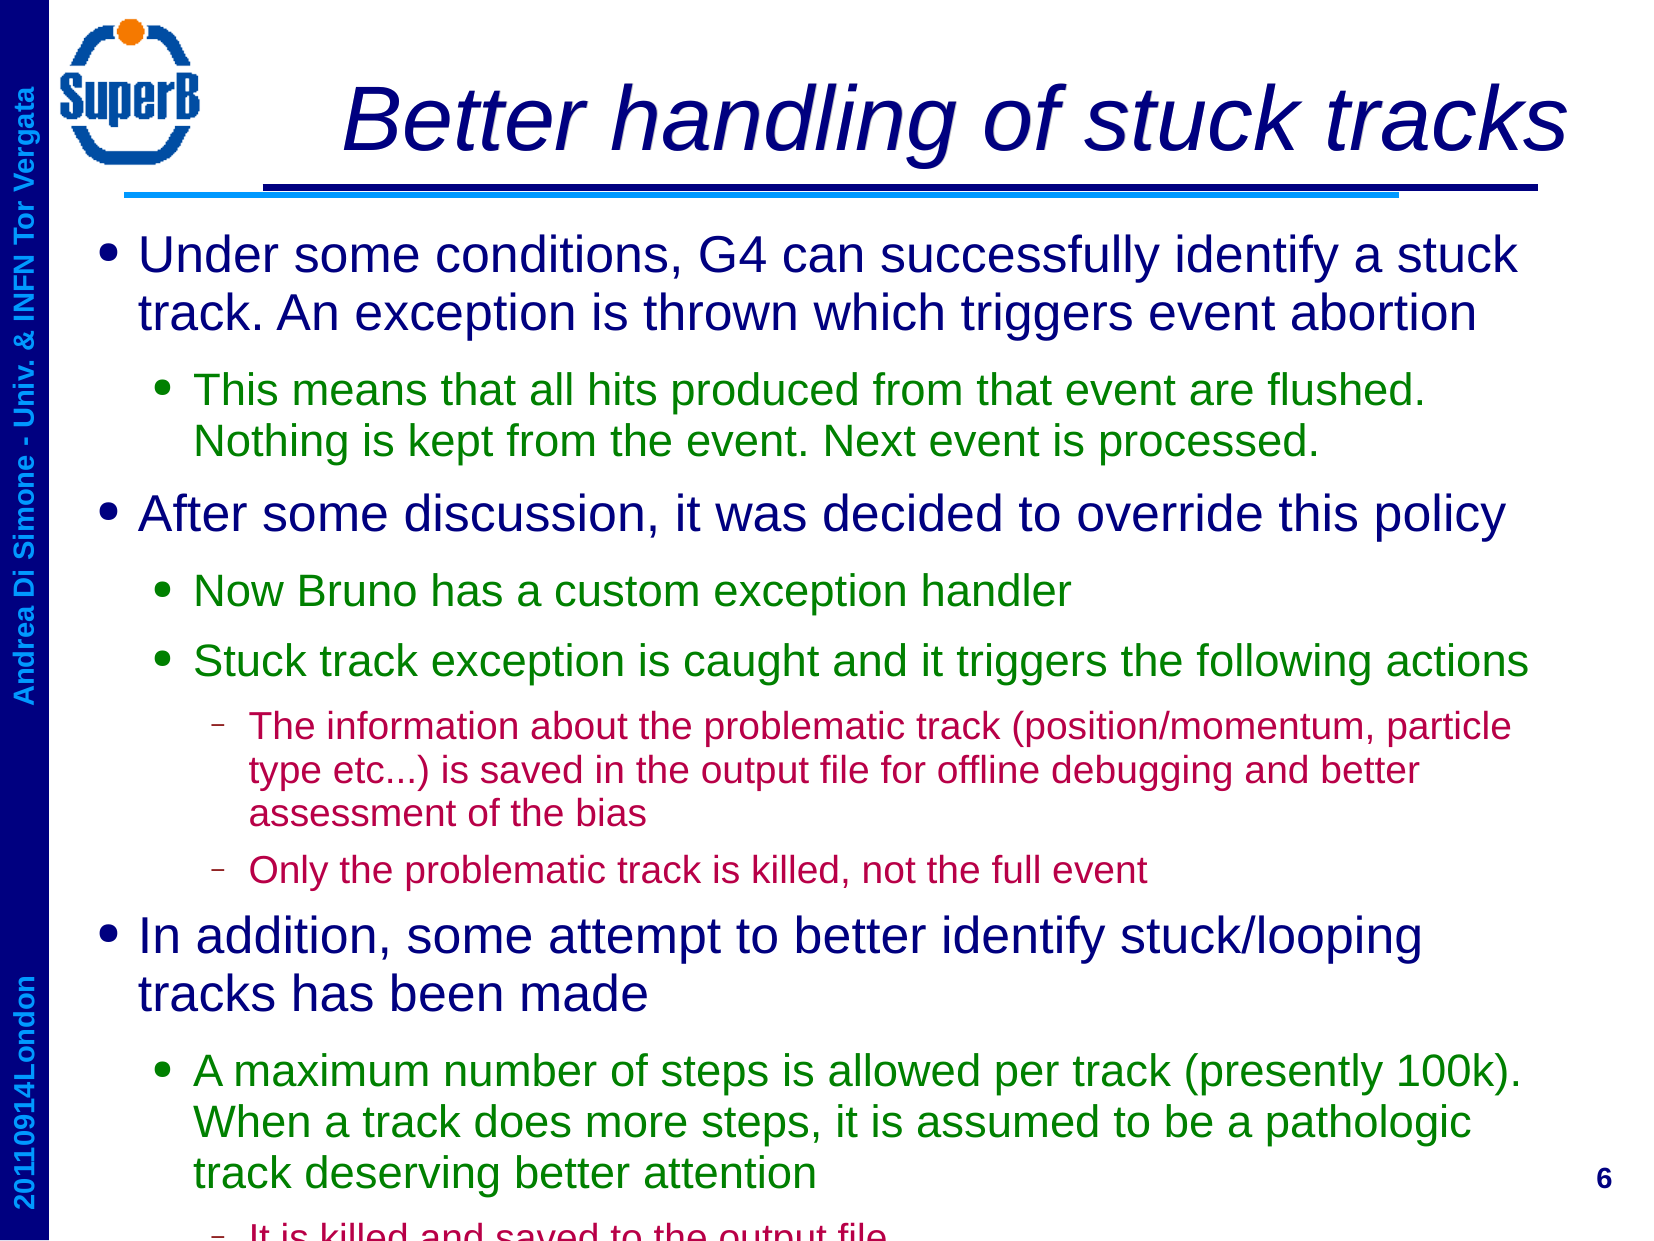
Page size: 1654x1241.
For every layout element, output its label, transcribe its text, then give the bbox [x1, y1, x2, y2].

list Under some conditions, G4 can successfully identify a stuck track. An exception is thrown which triggers event abortion This means that all hits produced from that event are flushed. Nothing is kept from the event. Next event is processed. After some discussion, it was decided to override this policy Now Bruno has a custom exception handler Stuck track exception is caught and it triggers the following actions The information about the problematic track (position/momentum, particle type etc...) is saved in the output file for offline debugging and better assessment of the bias Only the problematic track is killed, not the full event In addition, some attempt to better identify stuck/looping tracks has been made A maximum number of steps is allowed per track (presently 100k). When a track does more steps, it is assumed to be a pathologic track deserving better attention It is killed and saved to the output file [82, 225, 1571, 1241]
picture [51, 16, 208, 170]
title Better handling of stuck tracks [82, 49, 1571, 188]
